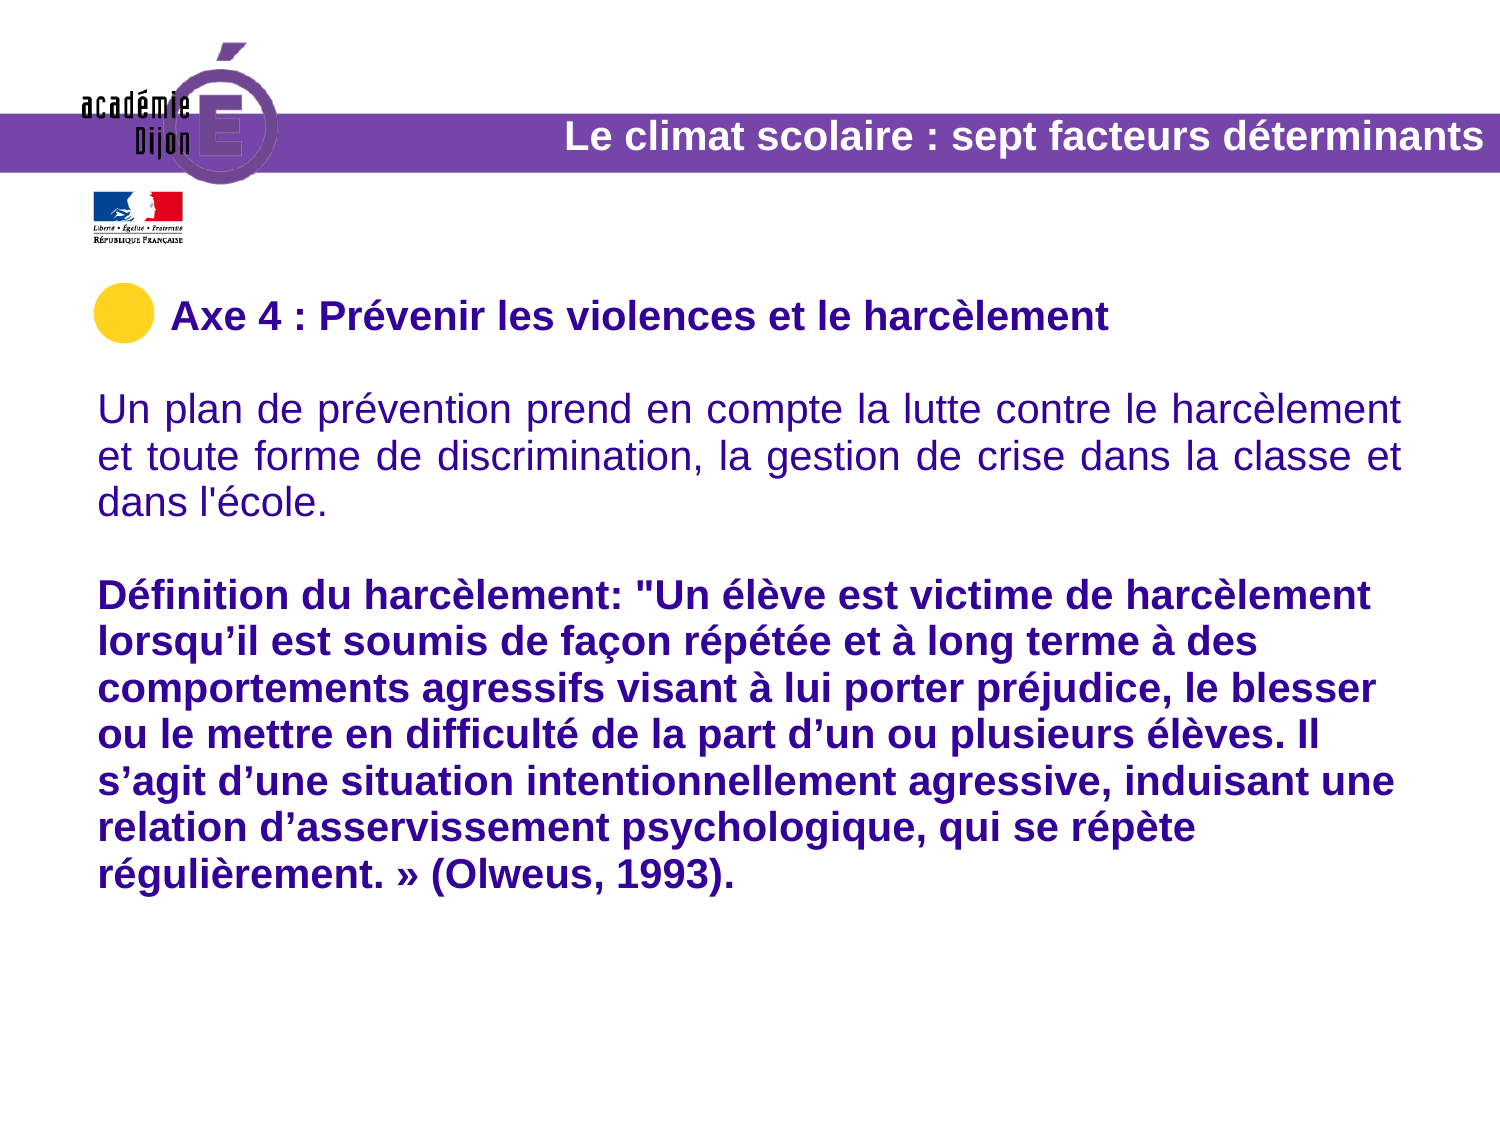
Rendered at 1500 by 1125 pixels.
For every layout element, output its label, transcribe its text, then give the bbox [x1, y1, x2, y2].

text_box Axe 4 : Prévenir les violences et le harcèlement Un plan de prévention prend en compte la lutte contre le harcèlement et toute forme de discrimination, la gestion de crise dans la classe et dans l'école. Définition du harcèlement: "Un élève est victime de harcèlement lorsqu’il est soumis de façon répétée et à long terme à des comportements agressifs visant à lui porter préjudice, le blesser ou le mettre en difficulté de la part d’un ou plusieurs élèves. Il s’agit d’une situation intentionnellement agressive, induisant une relation d’asservissement psychologique, qui se répète régulièrement. » (Olweus, 1993). [82, 285, 1418, 1099]
text_box [94, 283, 154, 343]
text_box Le climat scolaire : sept facteurs déterminants [118, 106, 1500, 182]
picture [82, 42, 278, 244]
